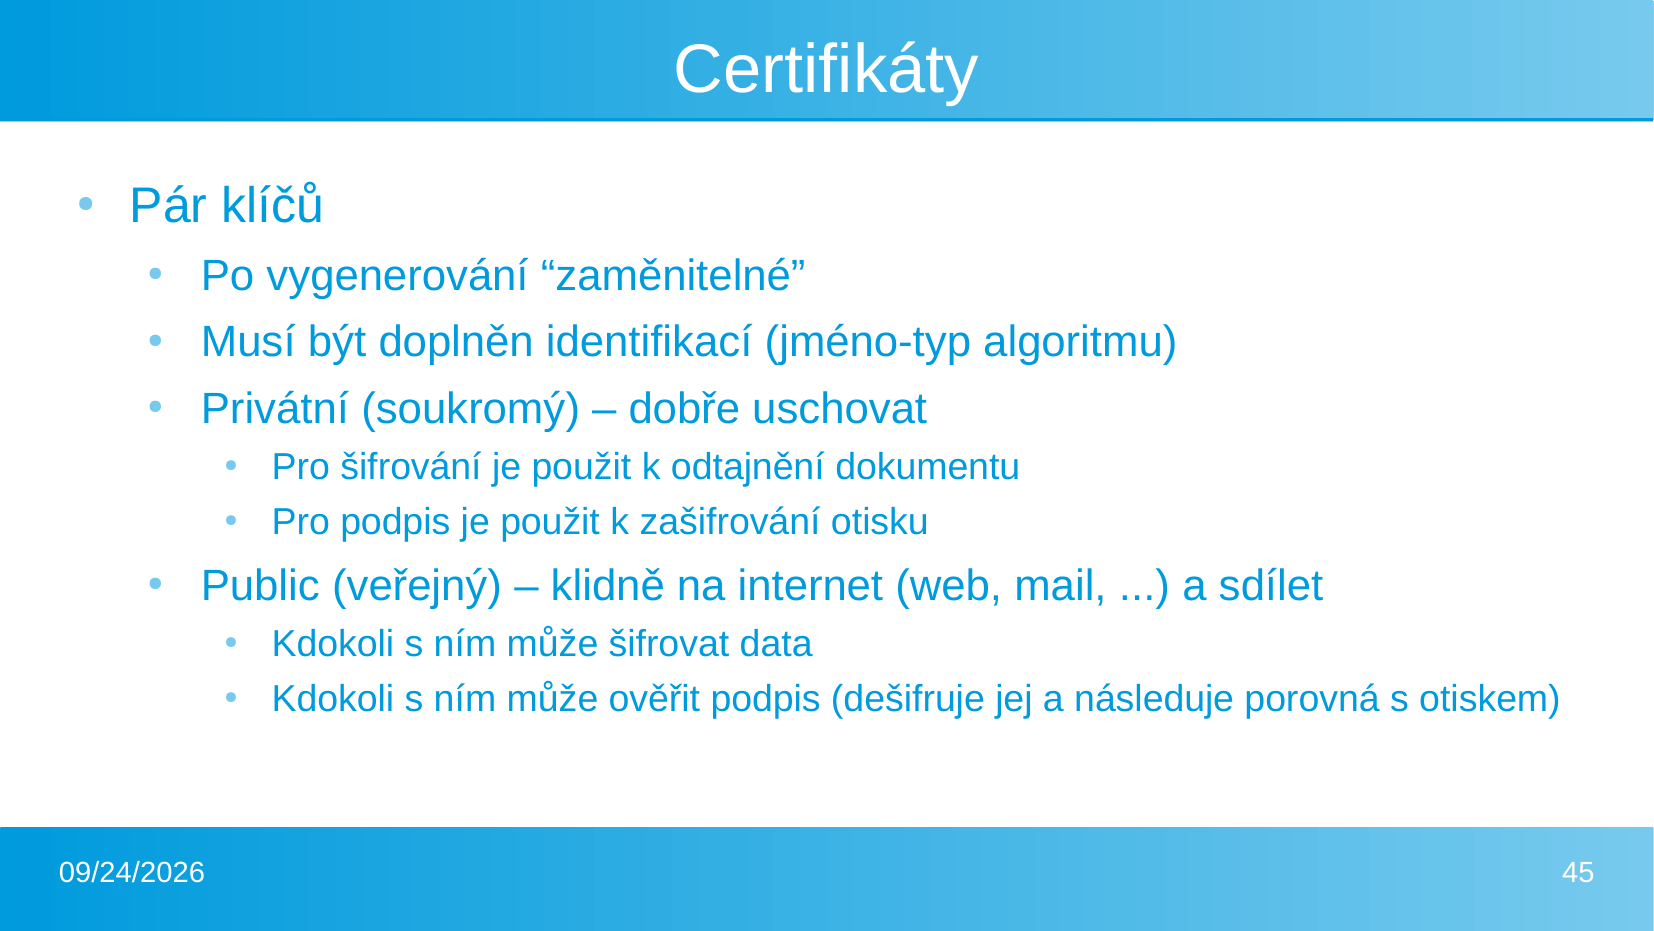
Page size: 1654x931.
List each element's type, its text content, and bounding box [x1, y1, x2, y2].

list Pár klíčů Po vygenerování “zaměnitelné” Musí být doplněn identifikací (jméno-typ algoritmu) Privátní (soukromý) – dobře uschovat Pro šifrování je použit k odtajnění dokumentu Pro podpis je použit k zašifrování otisku Public (veřejný) – klidně na internet (web, mail, ...) a sdílet Kdokoli s ním může šifrovat data Kdokoli s ním může ověřit podpis (dešifruje jej a následuje porovná s otiskem) [59, 177, 1595, 768]
title Certifikáty [59, 29, 1595, 108]
